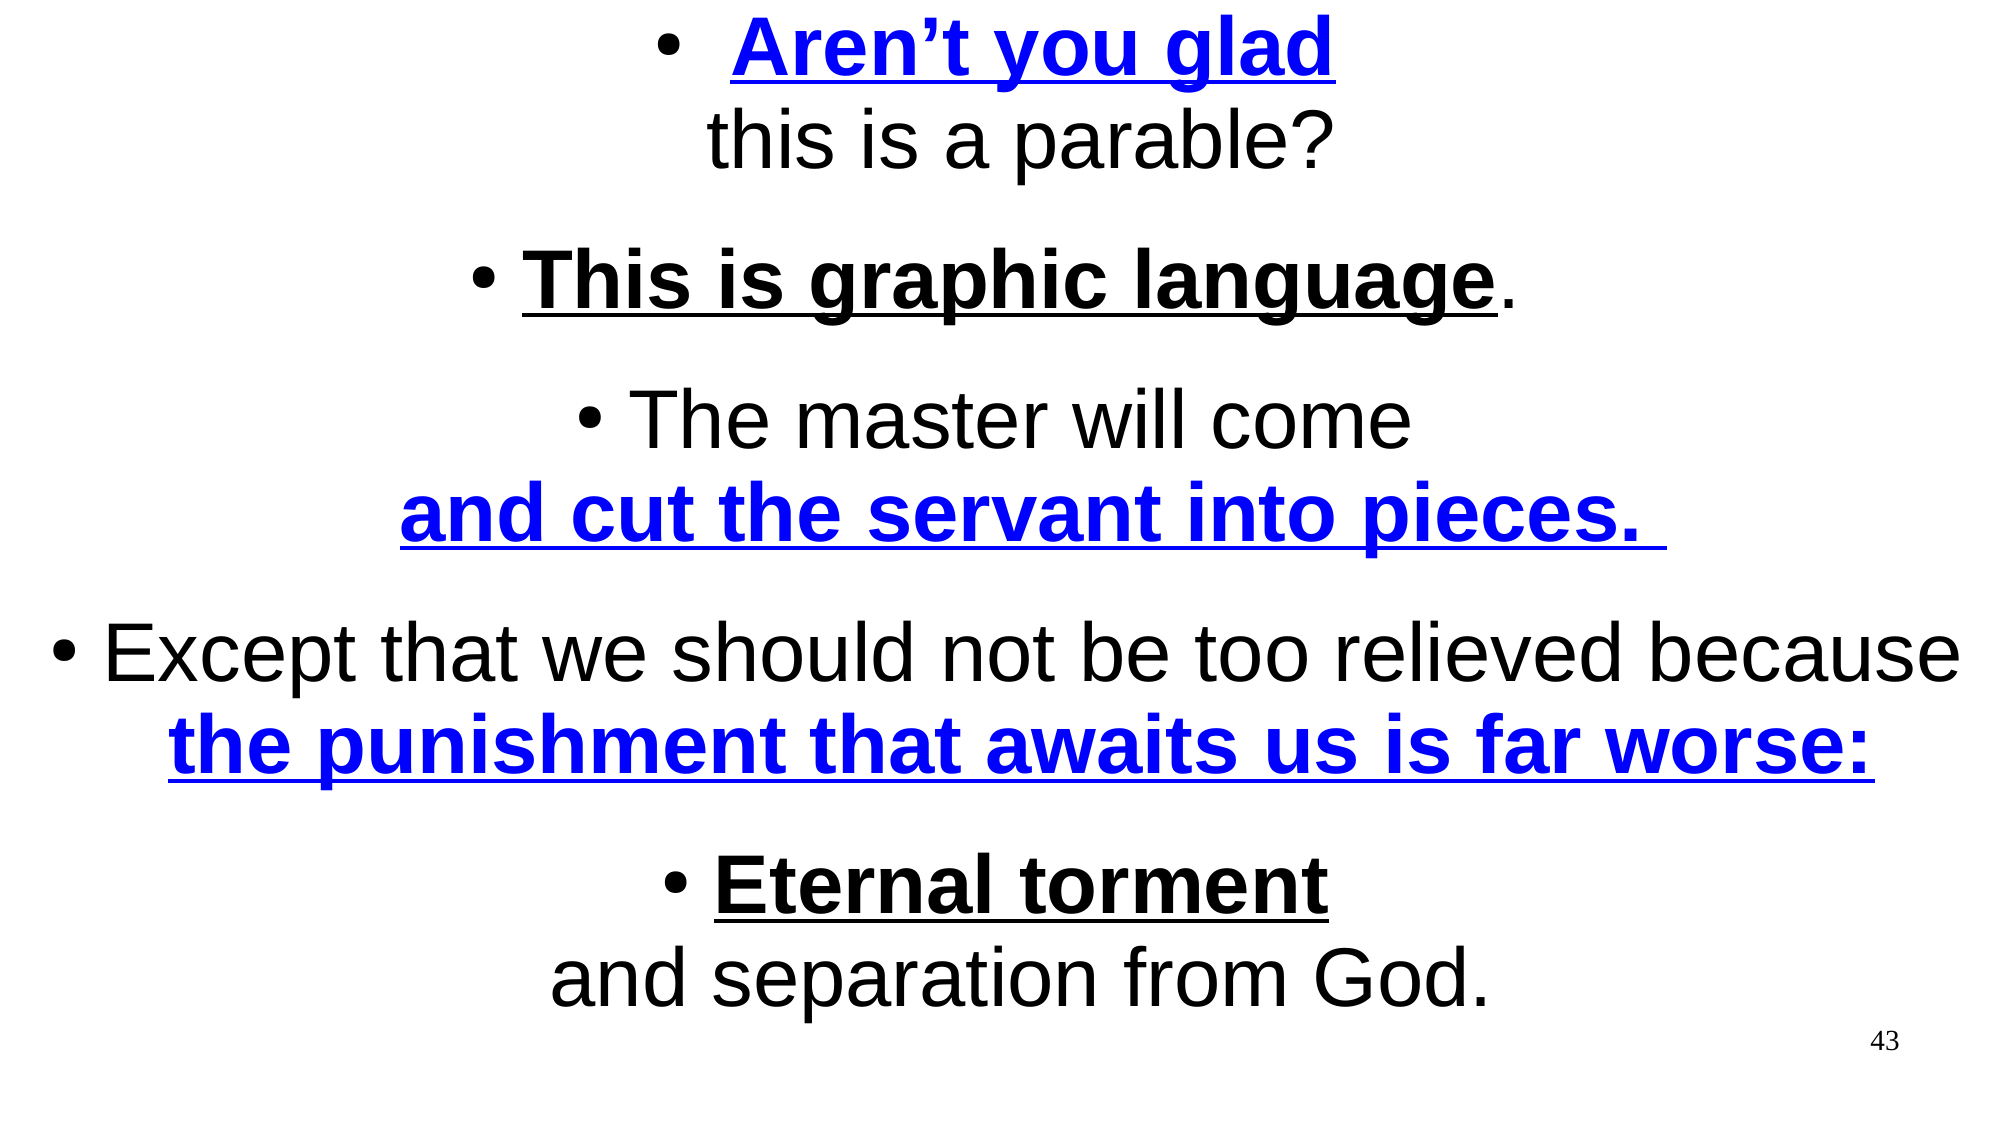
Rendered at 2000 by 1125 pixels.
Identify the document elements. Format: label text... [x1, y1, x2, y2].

list Aren’t you glad this is a parable? This is graphic language. The master will come and cut the servant into pieces. Except that we should not be too relieved because the punishment that awaits us is far worse: Eternal torment and separation from God. [0, 0, 1996, 1123]
